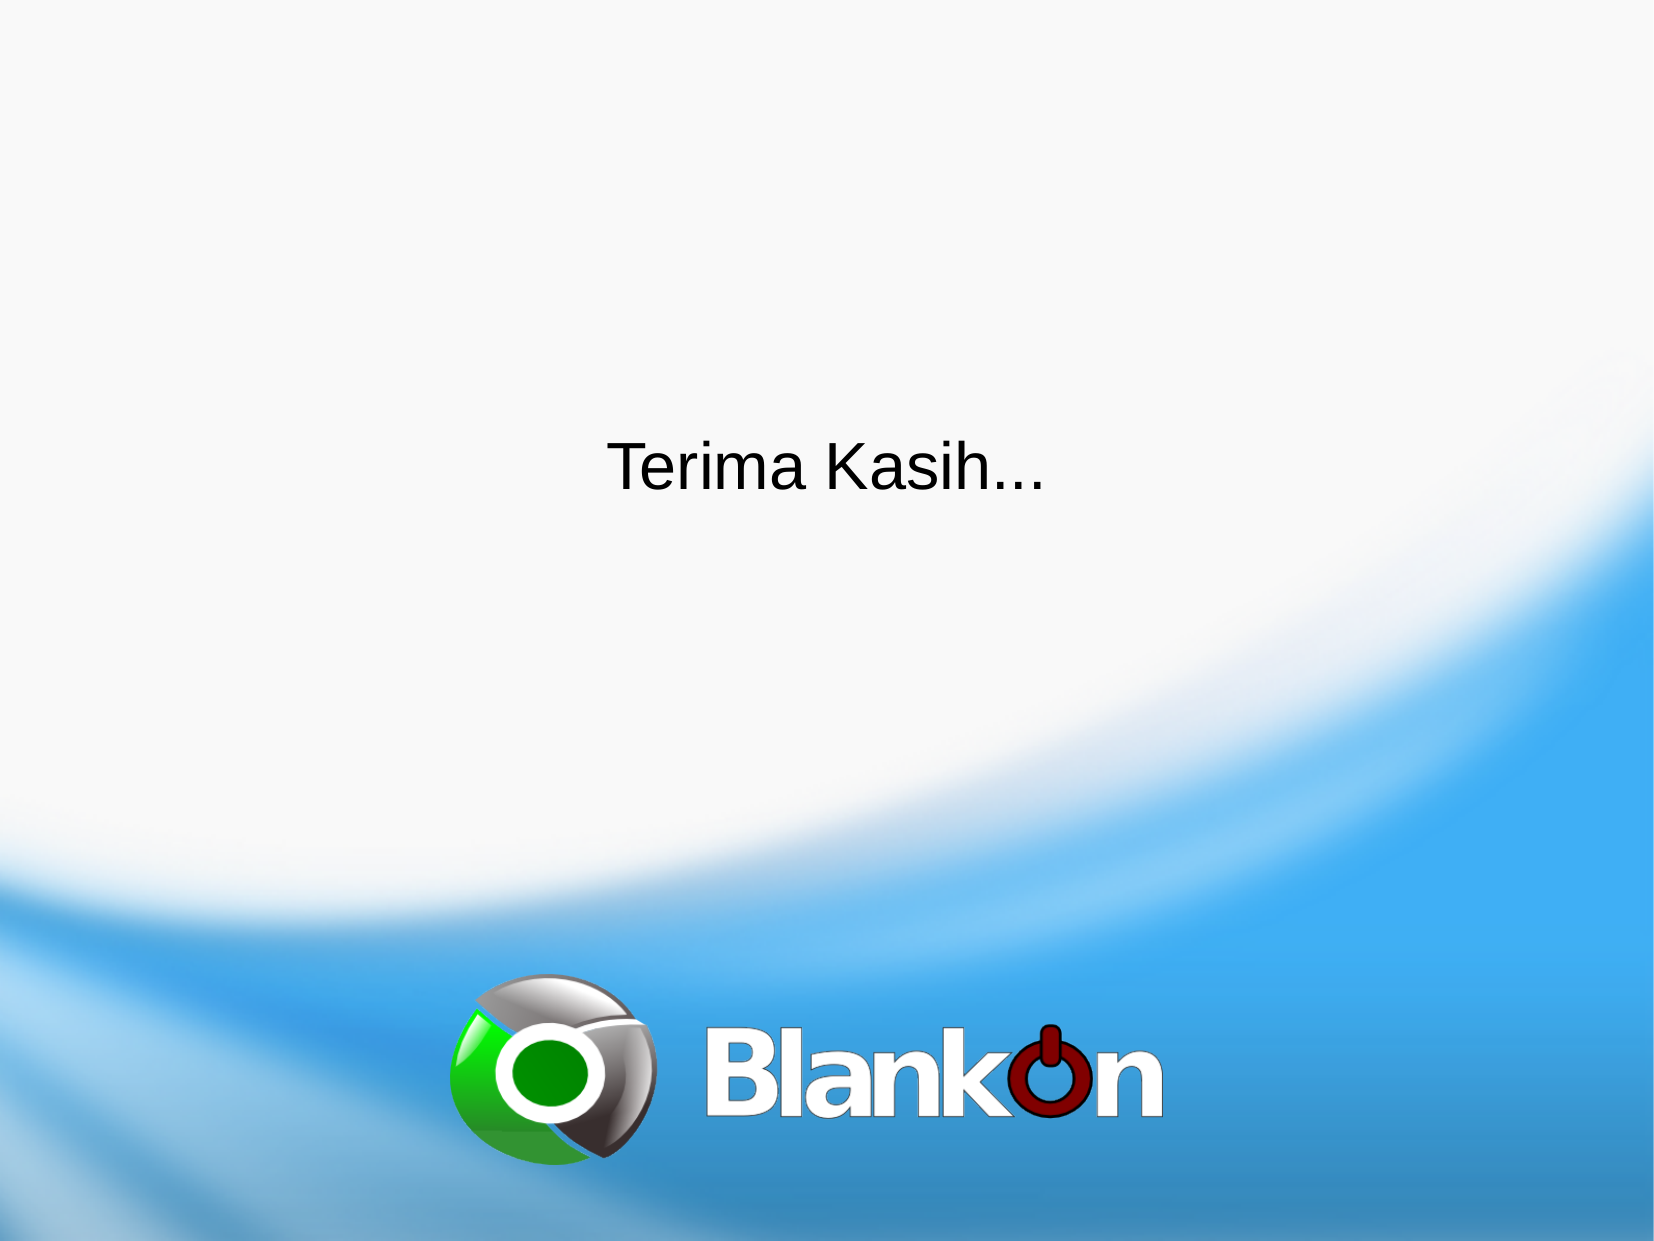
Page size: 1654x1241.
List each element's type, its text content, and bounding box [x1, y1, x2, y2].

subtitle Terima Kasih... [82, 49, 1571, 1109]
picture [0, 0, 1654, 1241]
